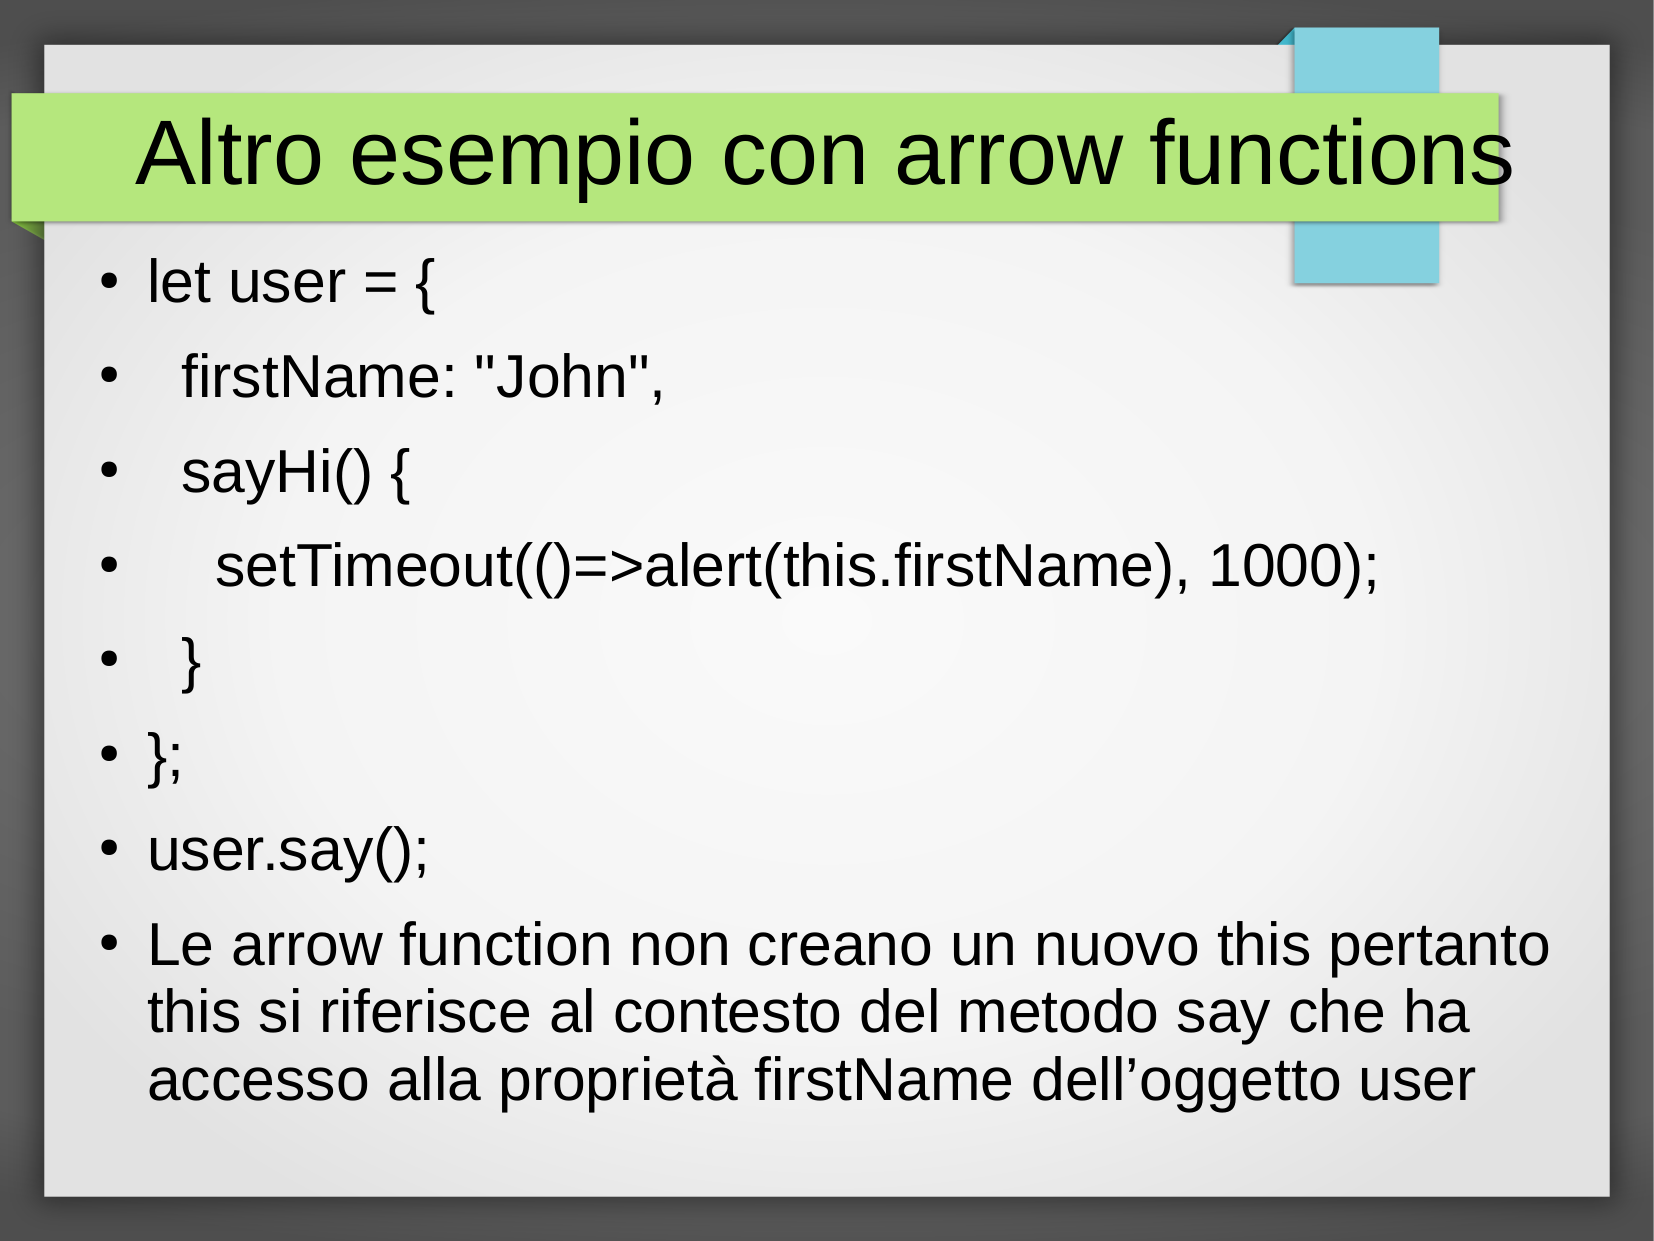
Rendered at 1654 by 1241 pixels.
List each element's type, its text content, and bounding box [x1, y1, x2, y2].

picture [0, 0, 1654, 1241]
title Altro esempio con arrow functions [82, 49, 1571, 248]
list let user = { firstName: "John", sayHi() { setTimeout(()=>alert(this.firstName), 1000); } }; user.say(); Le arrow function non creano un nuovo this pertanto this si riferisce al contesto del metodo say che ha accesso alla proprietà firstName dell’oggetto user [82, 248, 1571, 1170]
